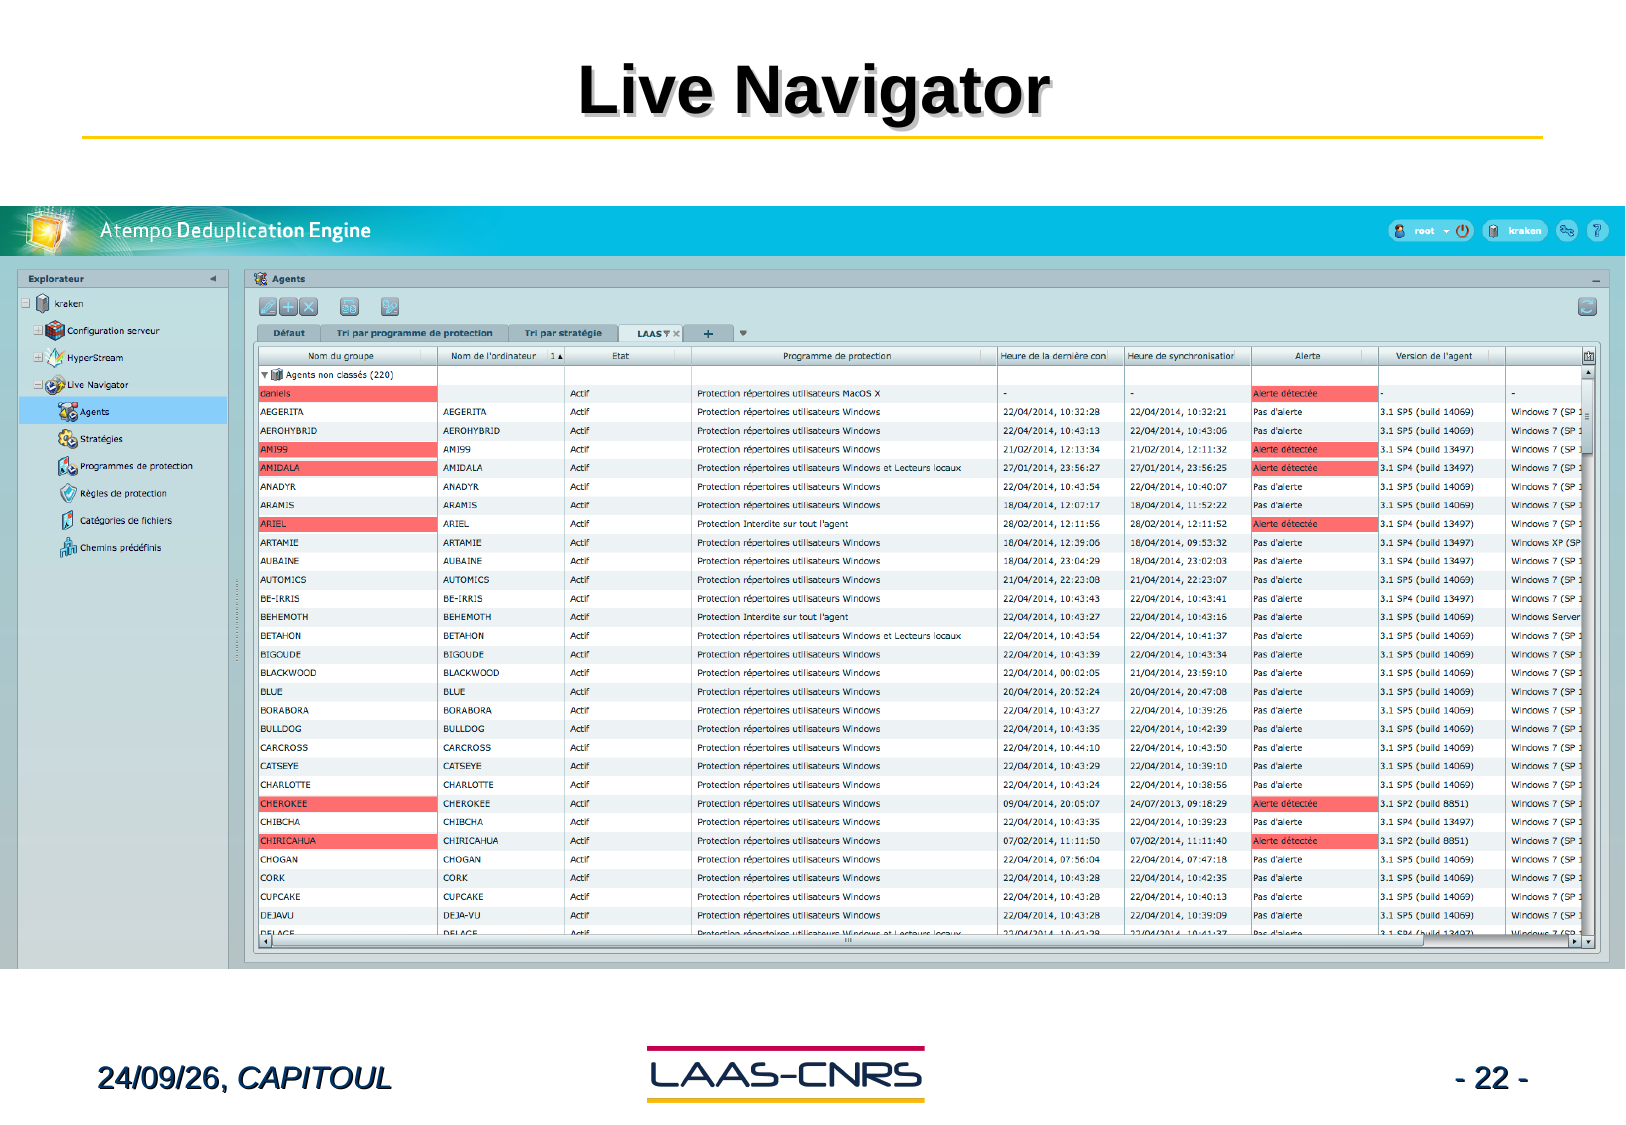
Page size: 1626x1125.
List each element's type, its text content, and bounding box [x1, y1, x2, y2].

text_box 24/04/14, CAPITOUL [81, 1024, 461, 1103]
picture [647, 1046, 925, 1109]
picture [0, 206, 1626, 969]
text_box - <number> - [1164, 1024, 1544, 1103]
title Live Navigator [83, 0, 1546, 173]
